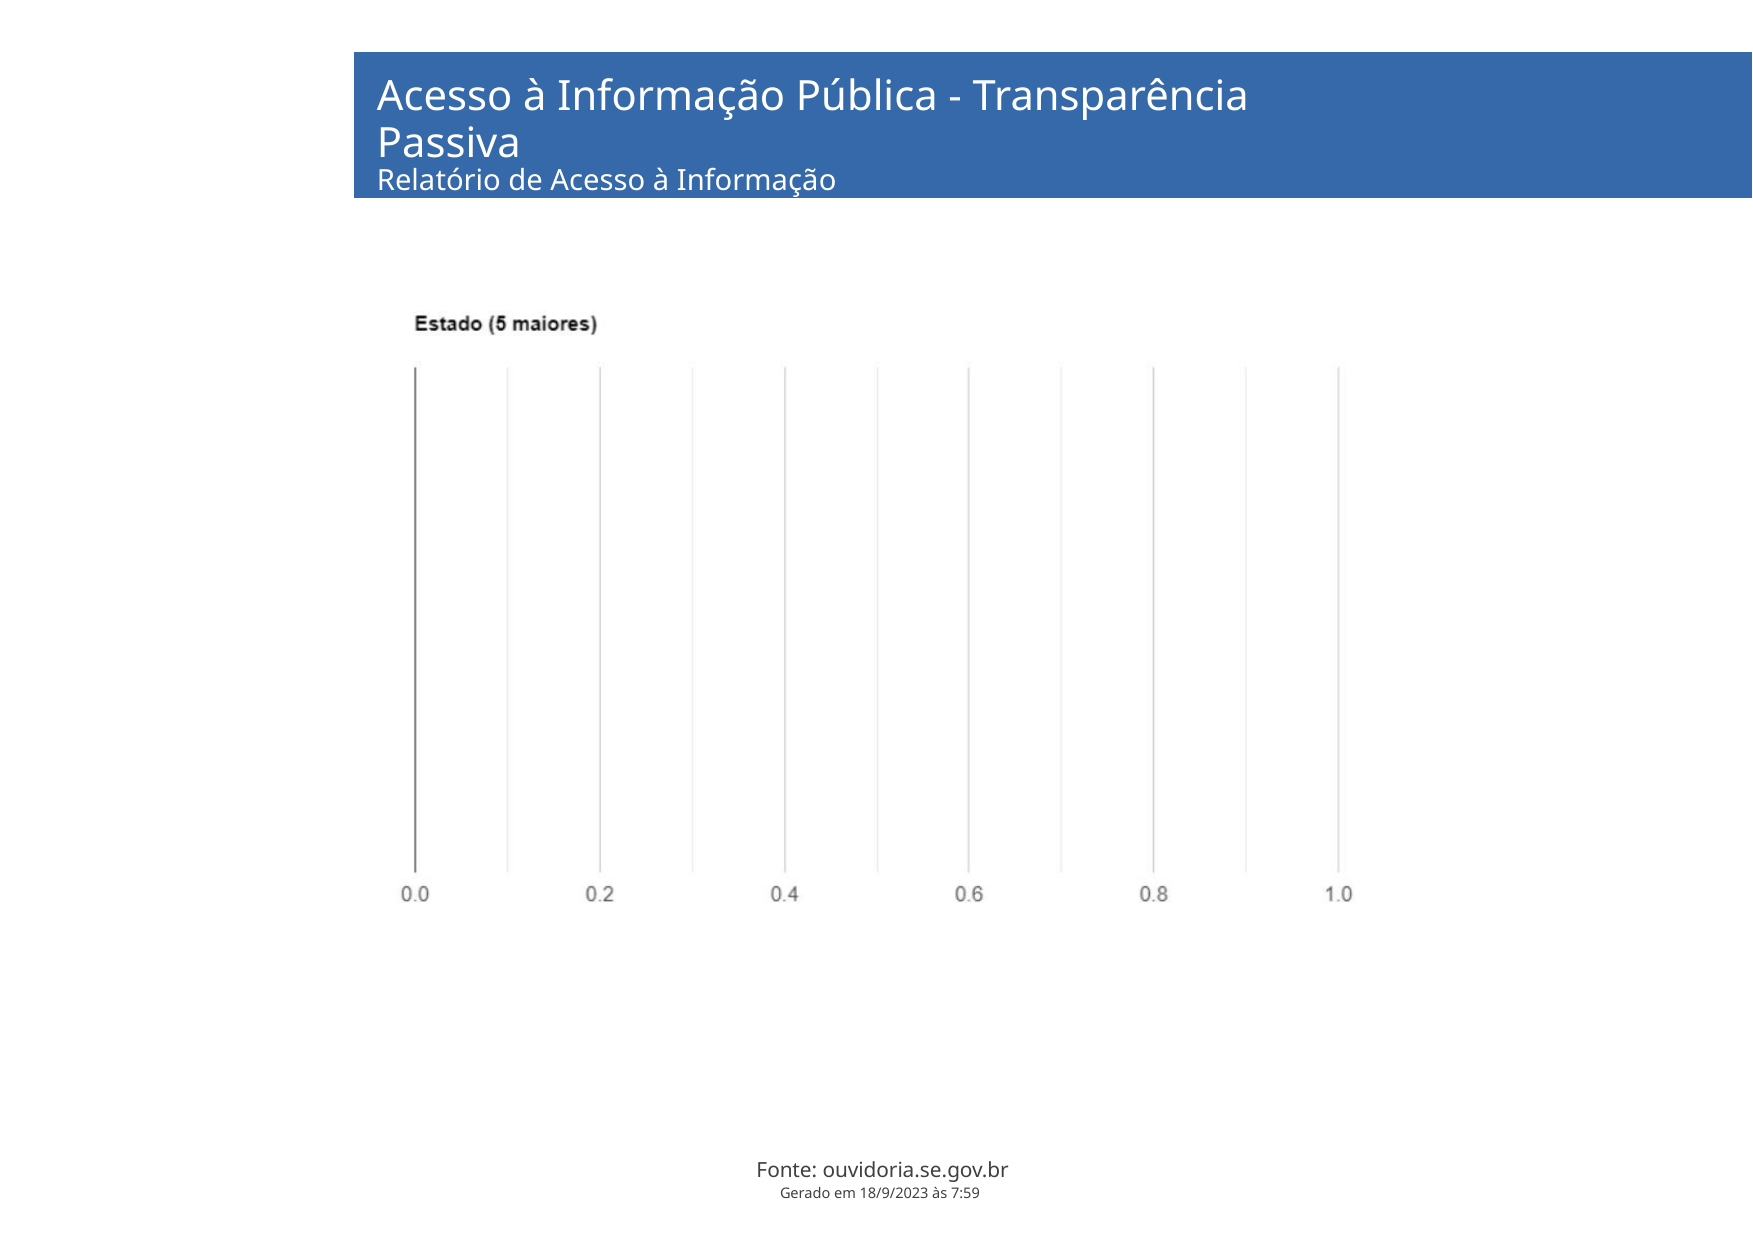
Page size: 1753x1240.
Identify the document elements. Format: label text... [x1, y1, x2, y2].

text_box Gerado em 18/9/2023 às 7:59 [780, 1184, 999, 1202]
text_box Acesso à Informação Pública - Transparência Passiva Relatório de Acesso à Informação EMSETURAgosto a Agosto de 2023 [376, 72, 1403, 228]
text_box Fonte: ouvidoria.se.gov.br [756, 1158, 1023, 1182]
text_box [155, 211, 1599, 1028]
text_box [354, 52, 1752, 198]
